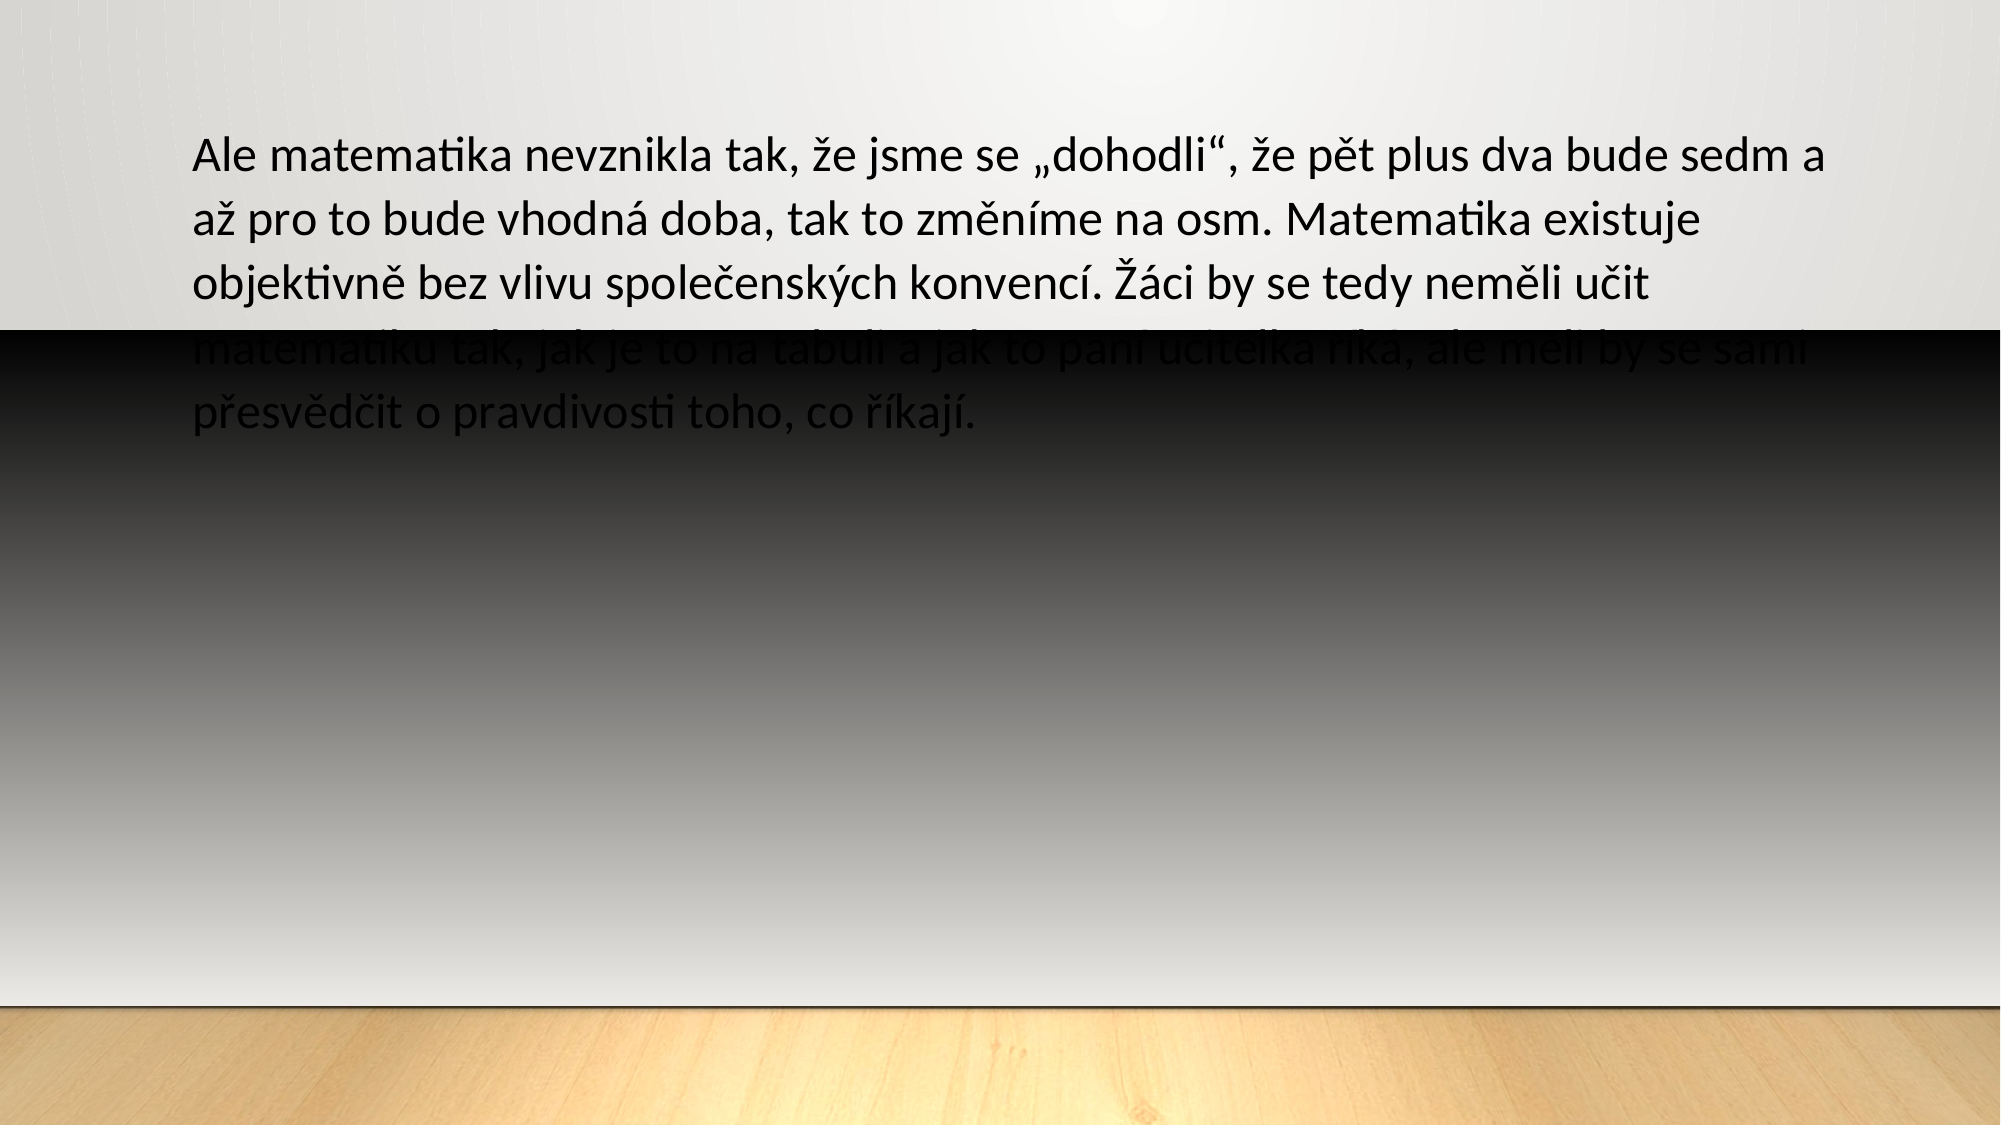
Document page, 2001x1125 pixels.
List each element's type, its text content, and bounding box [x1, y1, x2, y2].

text_box Ale matematika nevznikla tak, že jsme se „dohodli“, že pět plus dva bude sedm a až pro to bude vhodná doba, tak to změníme na osm. Matematika existuje objektivně bez vlivu společenských konvencí. Žáci by se tedy neměli učit matematiku tak, jak je to na tabuli a jak to paní učitelka říká, ale měli by se sami přesvědčit o pravdivosti toho, co říkají. [177, 109, 1879, 447]
